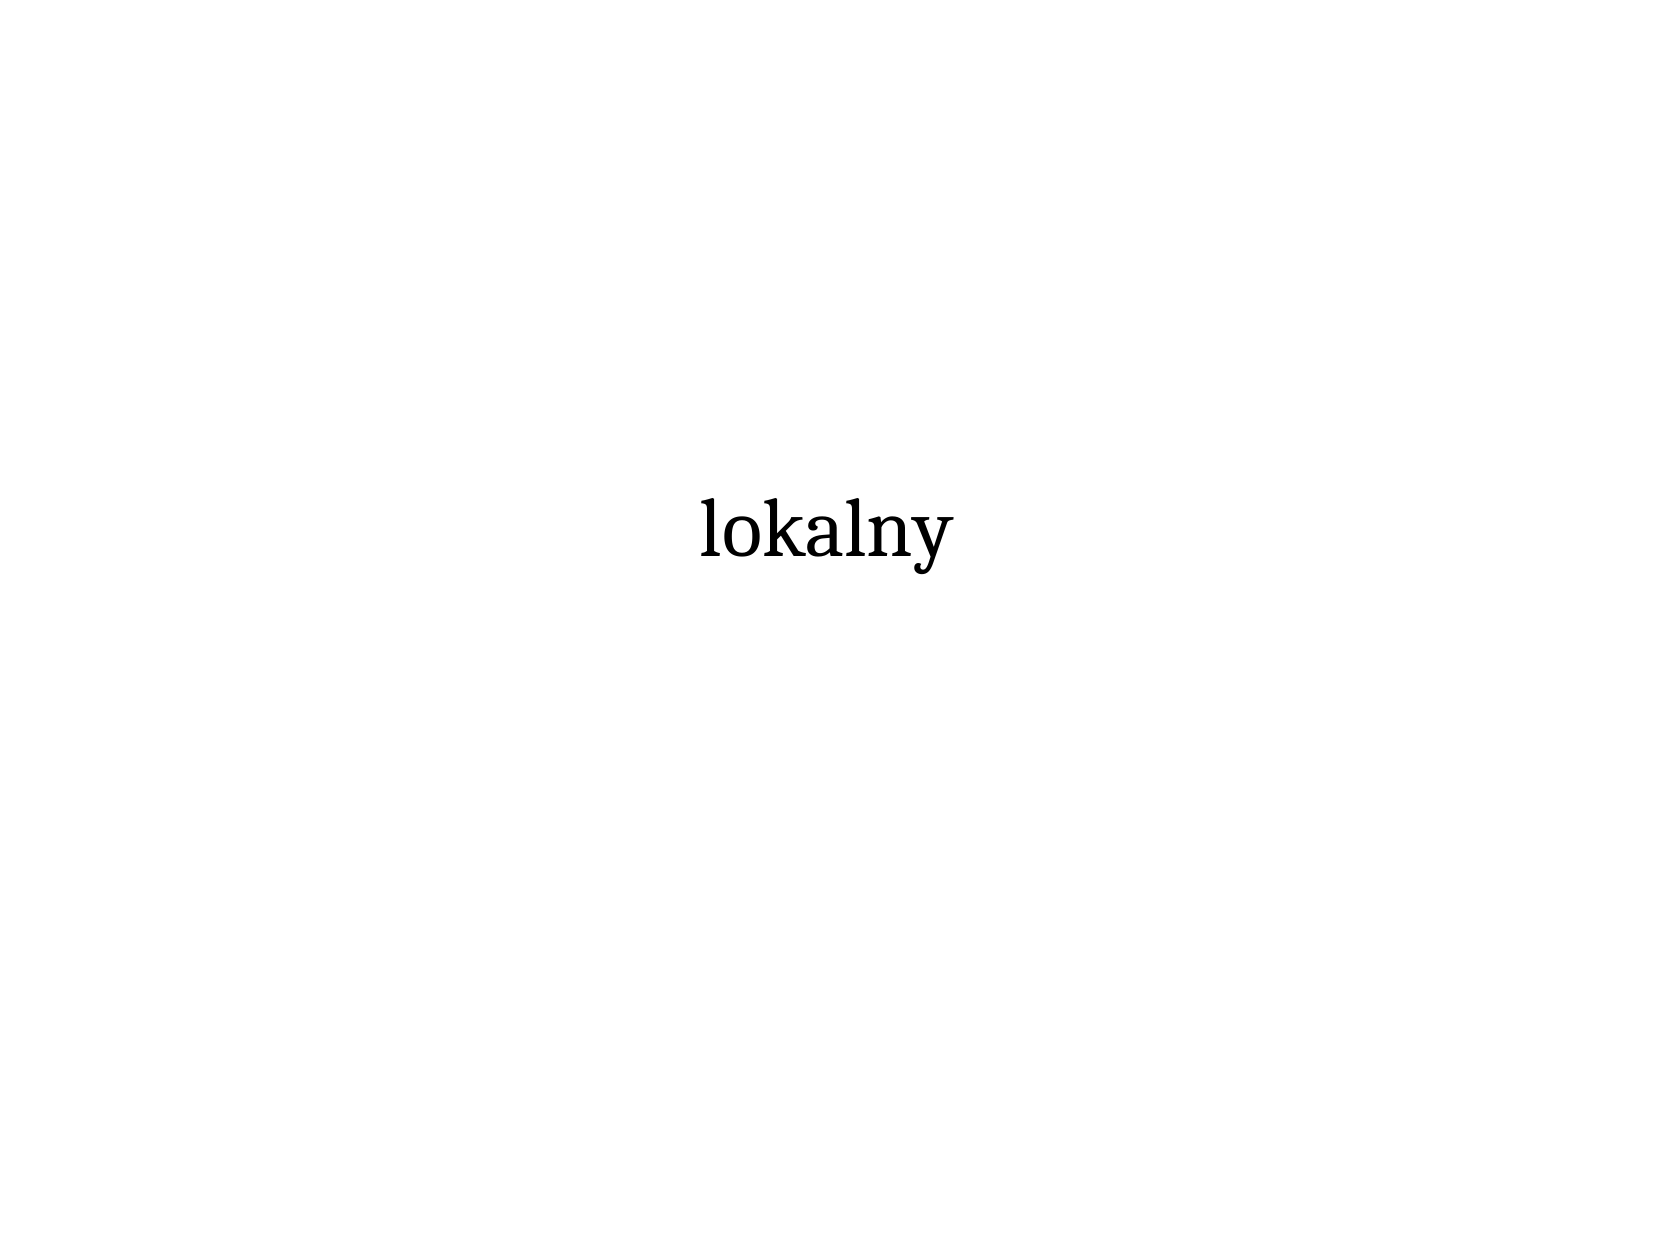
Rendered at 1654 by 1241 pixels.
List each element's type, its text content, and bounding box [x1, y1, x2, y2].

subtitle lokalny [82, 49, 1571, 1010]
